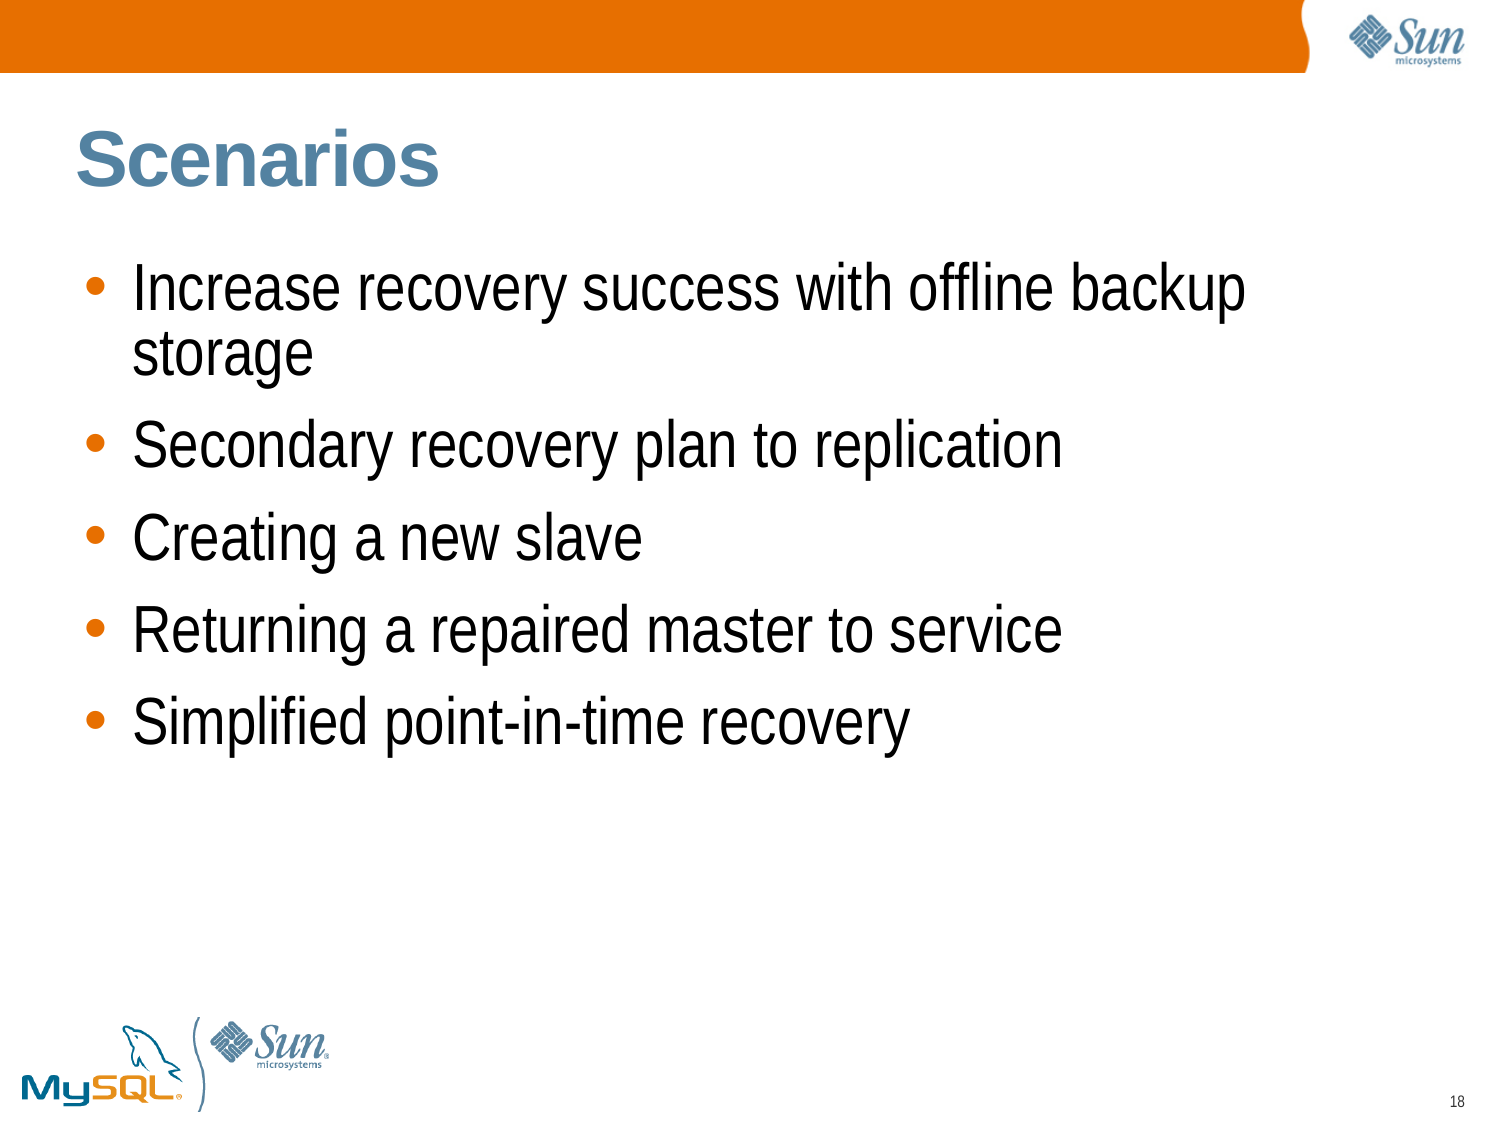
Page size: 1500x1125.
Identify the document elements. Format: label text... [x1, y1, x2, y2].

title Scenarios [75, 123, 1437, 227]
picture [0, 0, 1500, 73]
picture [22, 1017, 329, 1112]
list Increase recovery success with offline backup storage Secondary recovery plan to replication Creating a new slave Returning a repaired master to service Simplified point-in-time recovery [64, 258, 1401, 1062]
